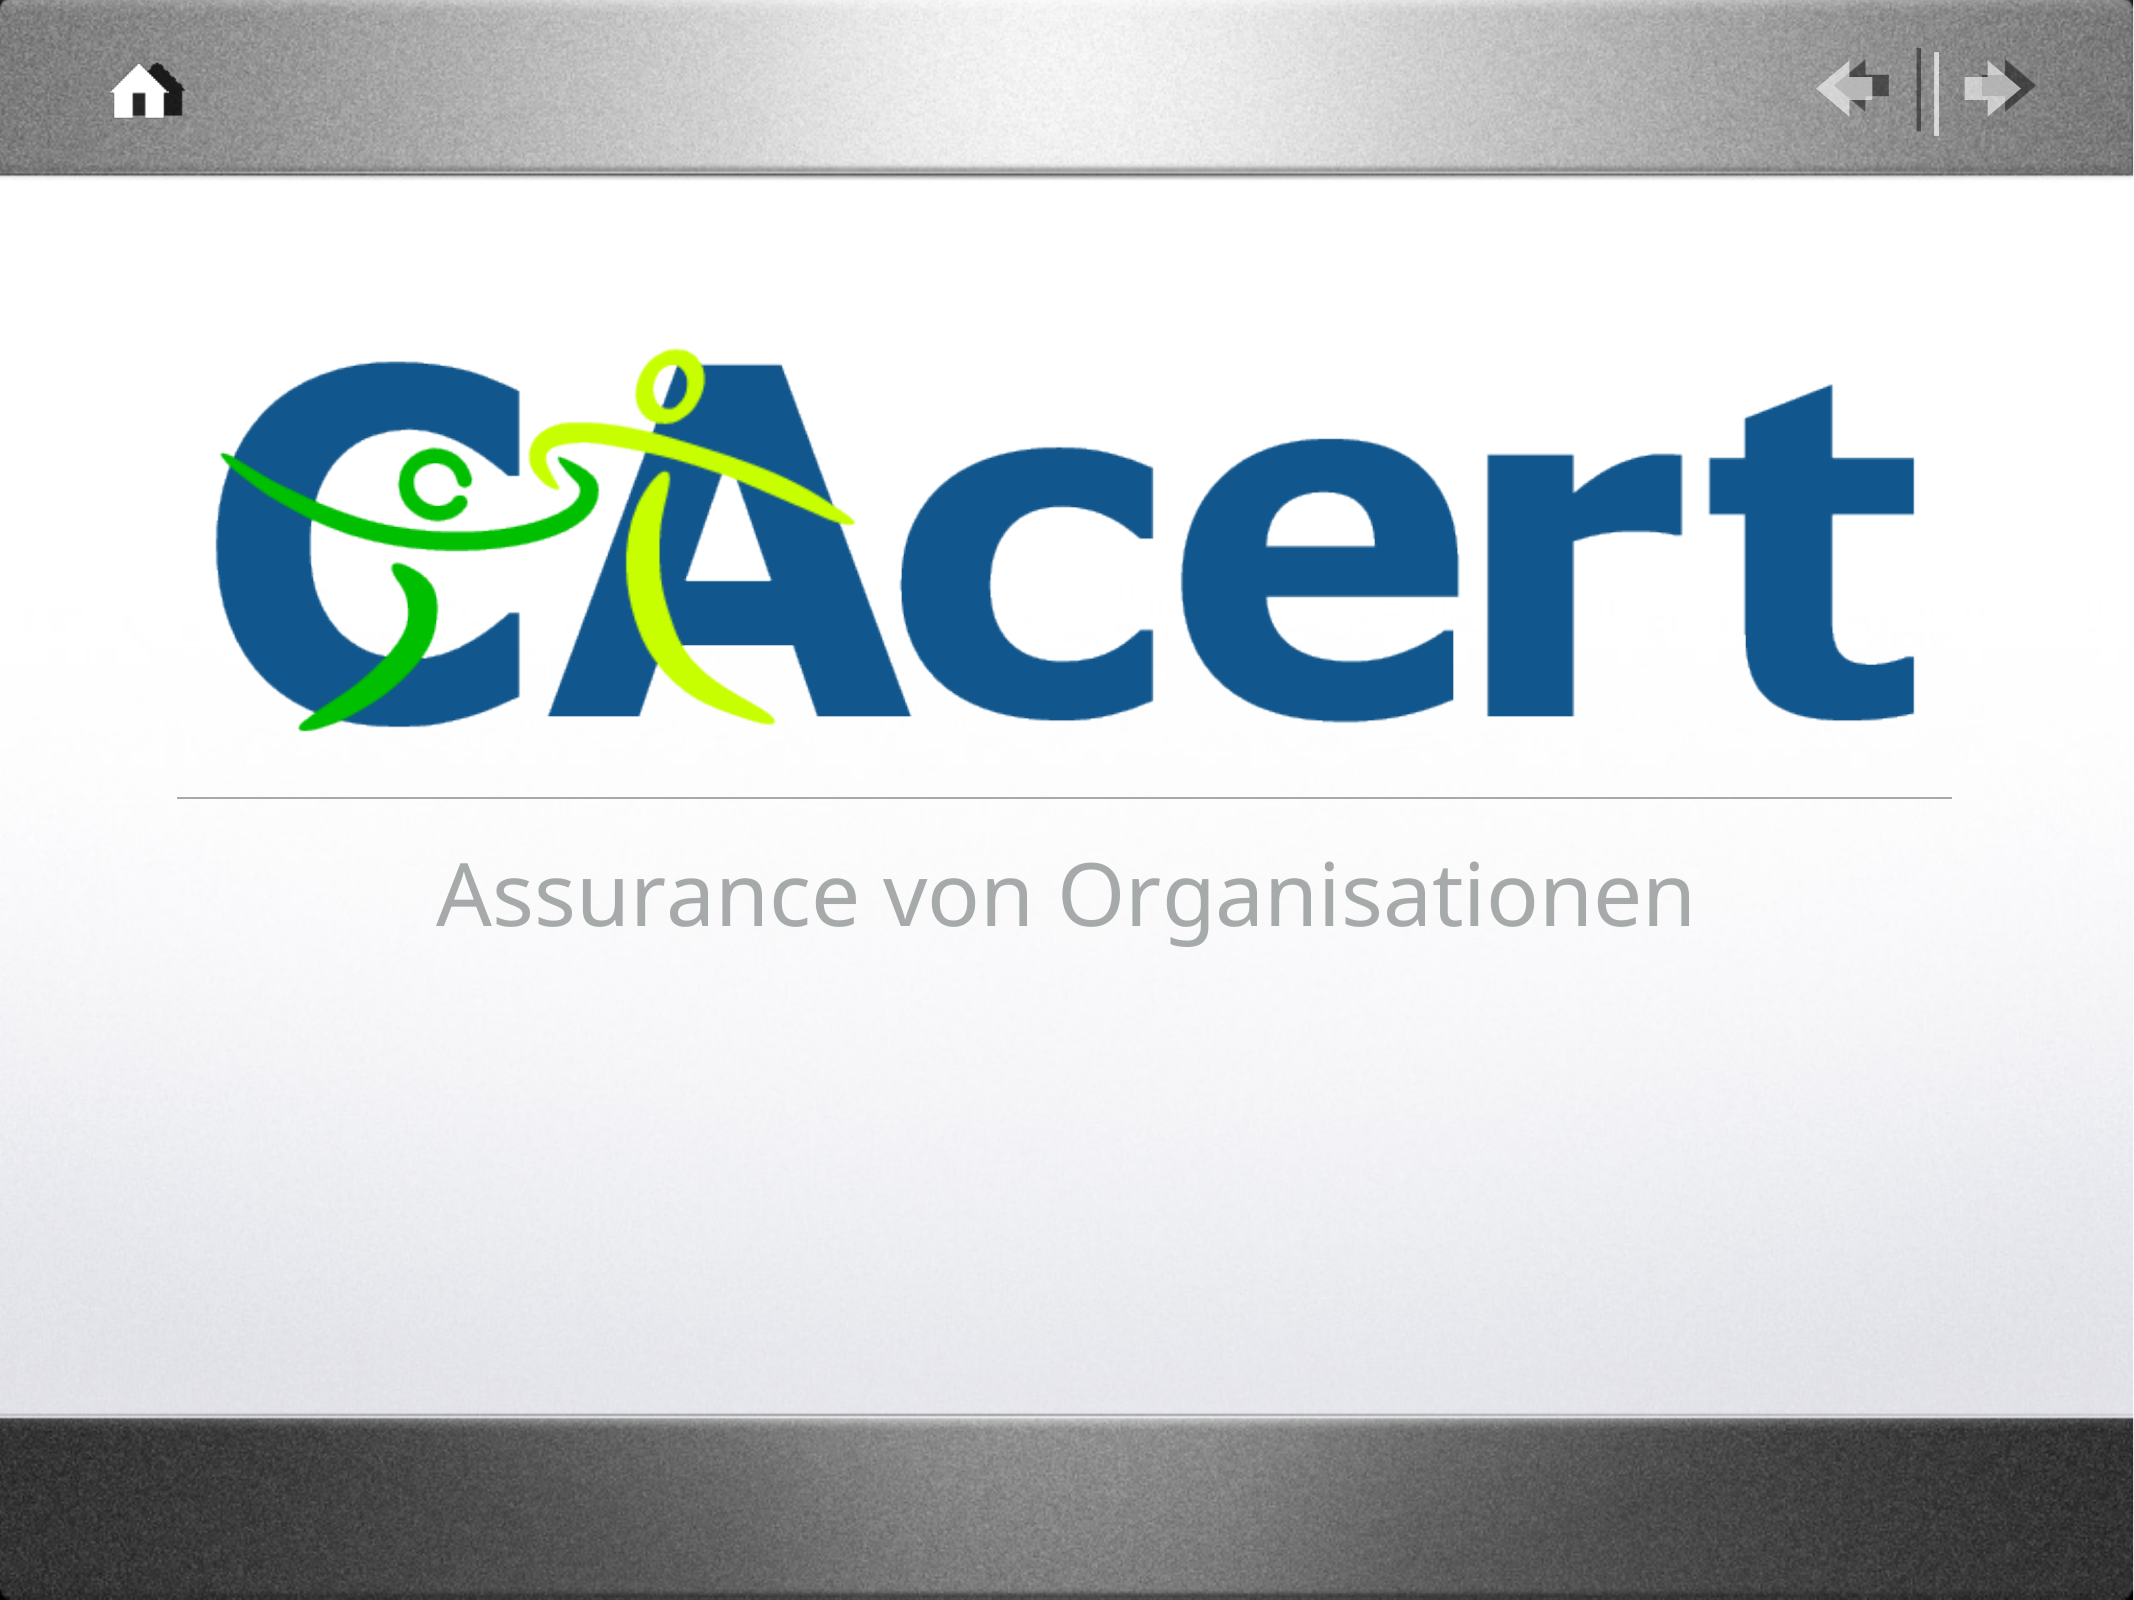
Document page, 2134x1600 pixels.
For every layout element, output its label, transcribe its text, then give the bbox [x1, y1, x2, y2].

picture [0, 0, 2134, 1600]
list Assurance von Organisationen [208, 825, 1925, 1051]
